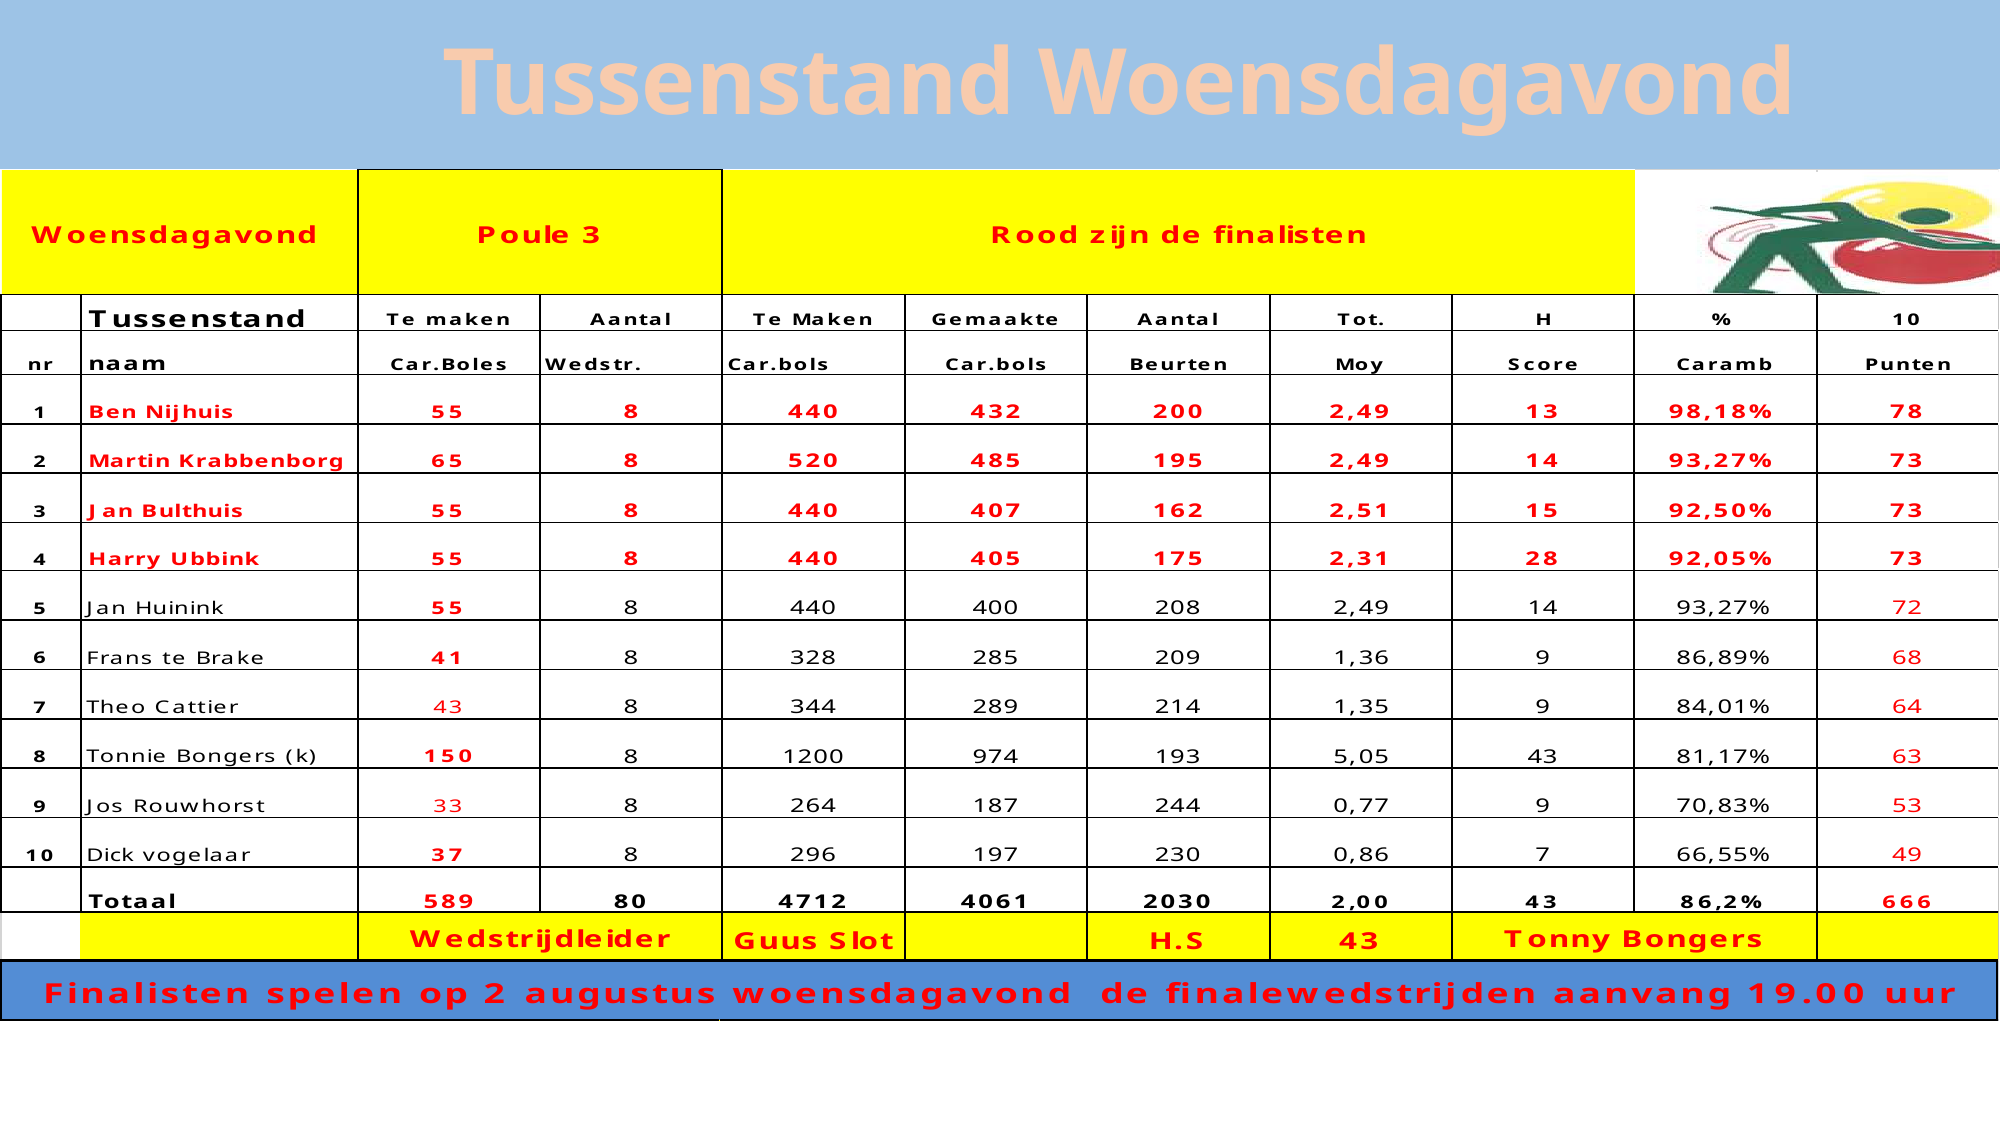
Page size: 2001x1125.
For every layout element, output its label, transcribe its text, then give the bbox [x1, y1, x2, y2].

picture [0, 168, 2000, 1022]
title Tussenstand Woensdagavond [0, 0, 2000, 168]
